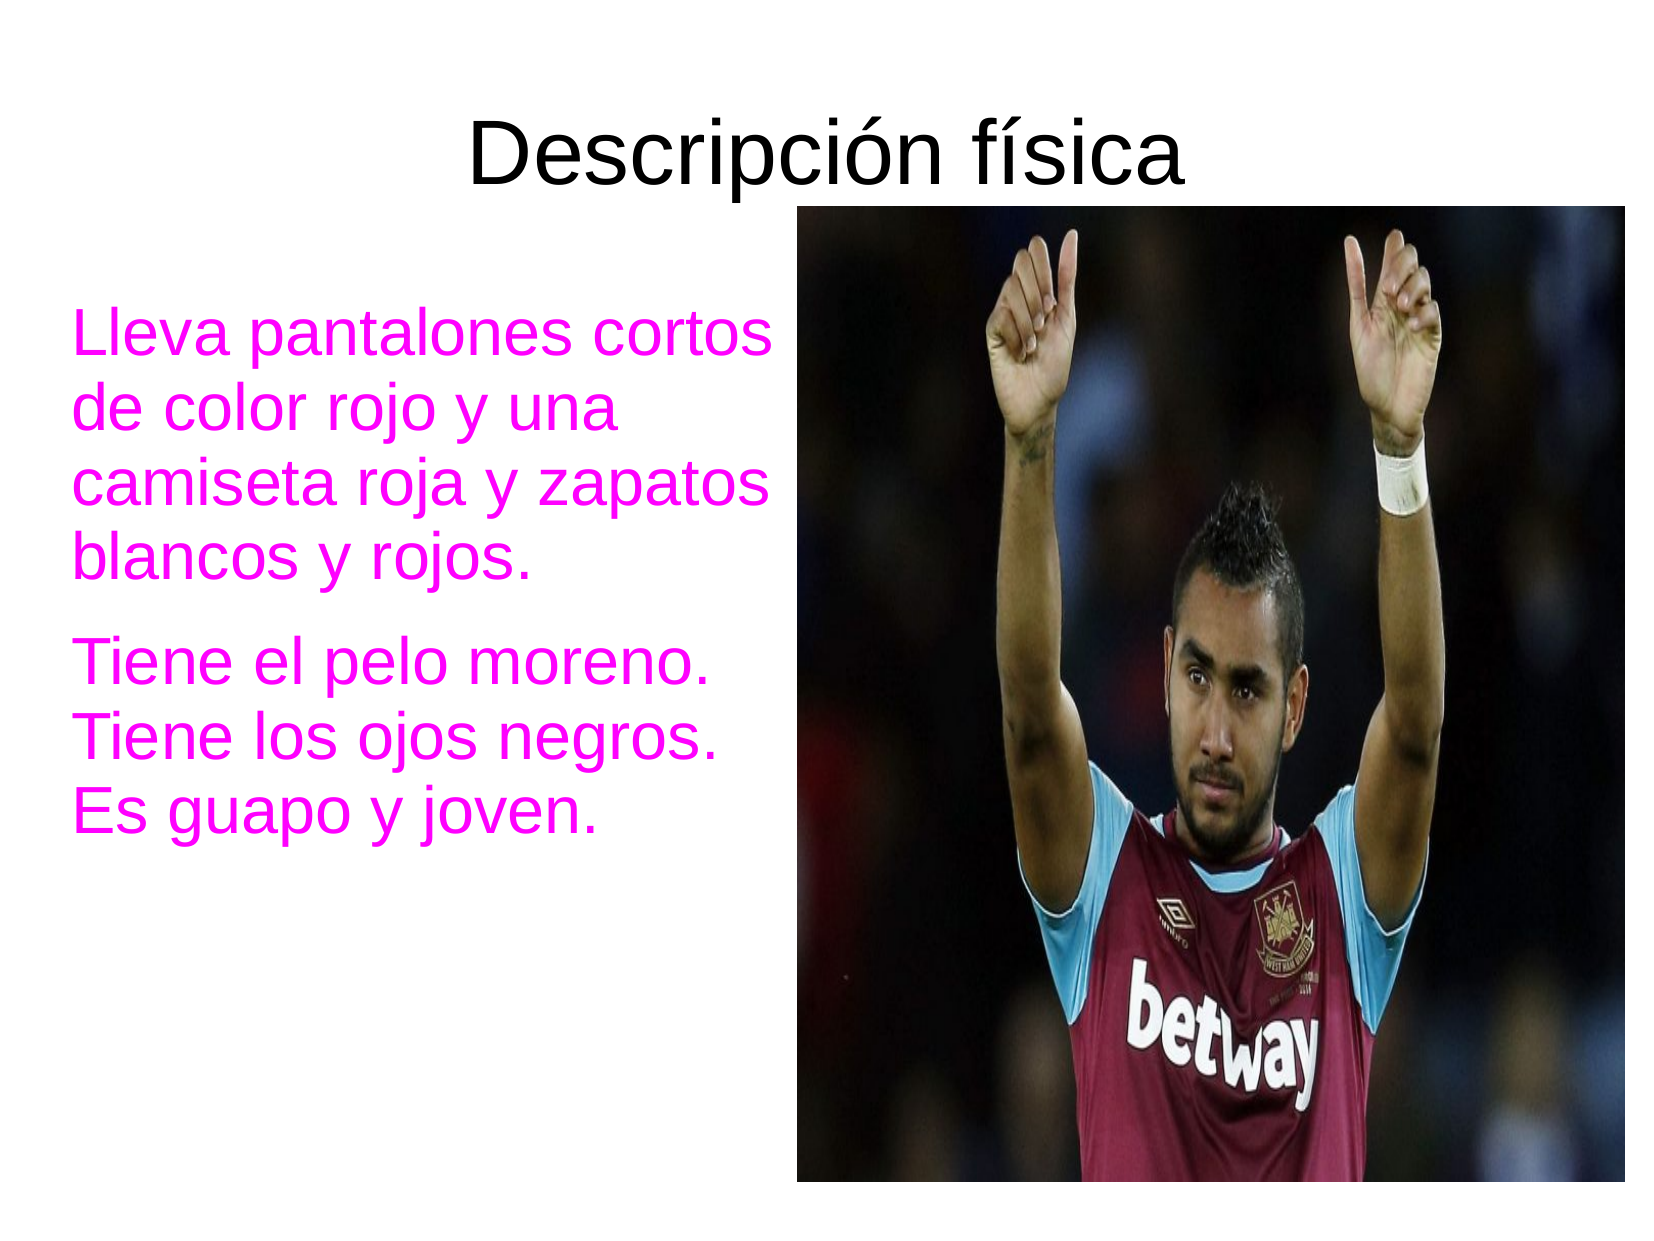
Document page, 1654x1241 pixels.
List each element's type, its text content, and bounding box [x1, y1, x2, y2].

picture [797, 206, 1625, 1182]
list Lleva pantalones cortos de color rojo y una camiseta roja y zapatos blancos y rojos. Tiene el pelo moreno. Tiene los ojos negros. Es guapo y joven. [71, 295, 797, 1114]
title Descripción física [82, 49, 1571, 257]
